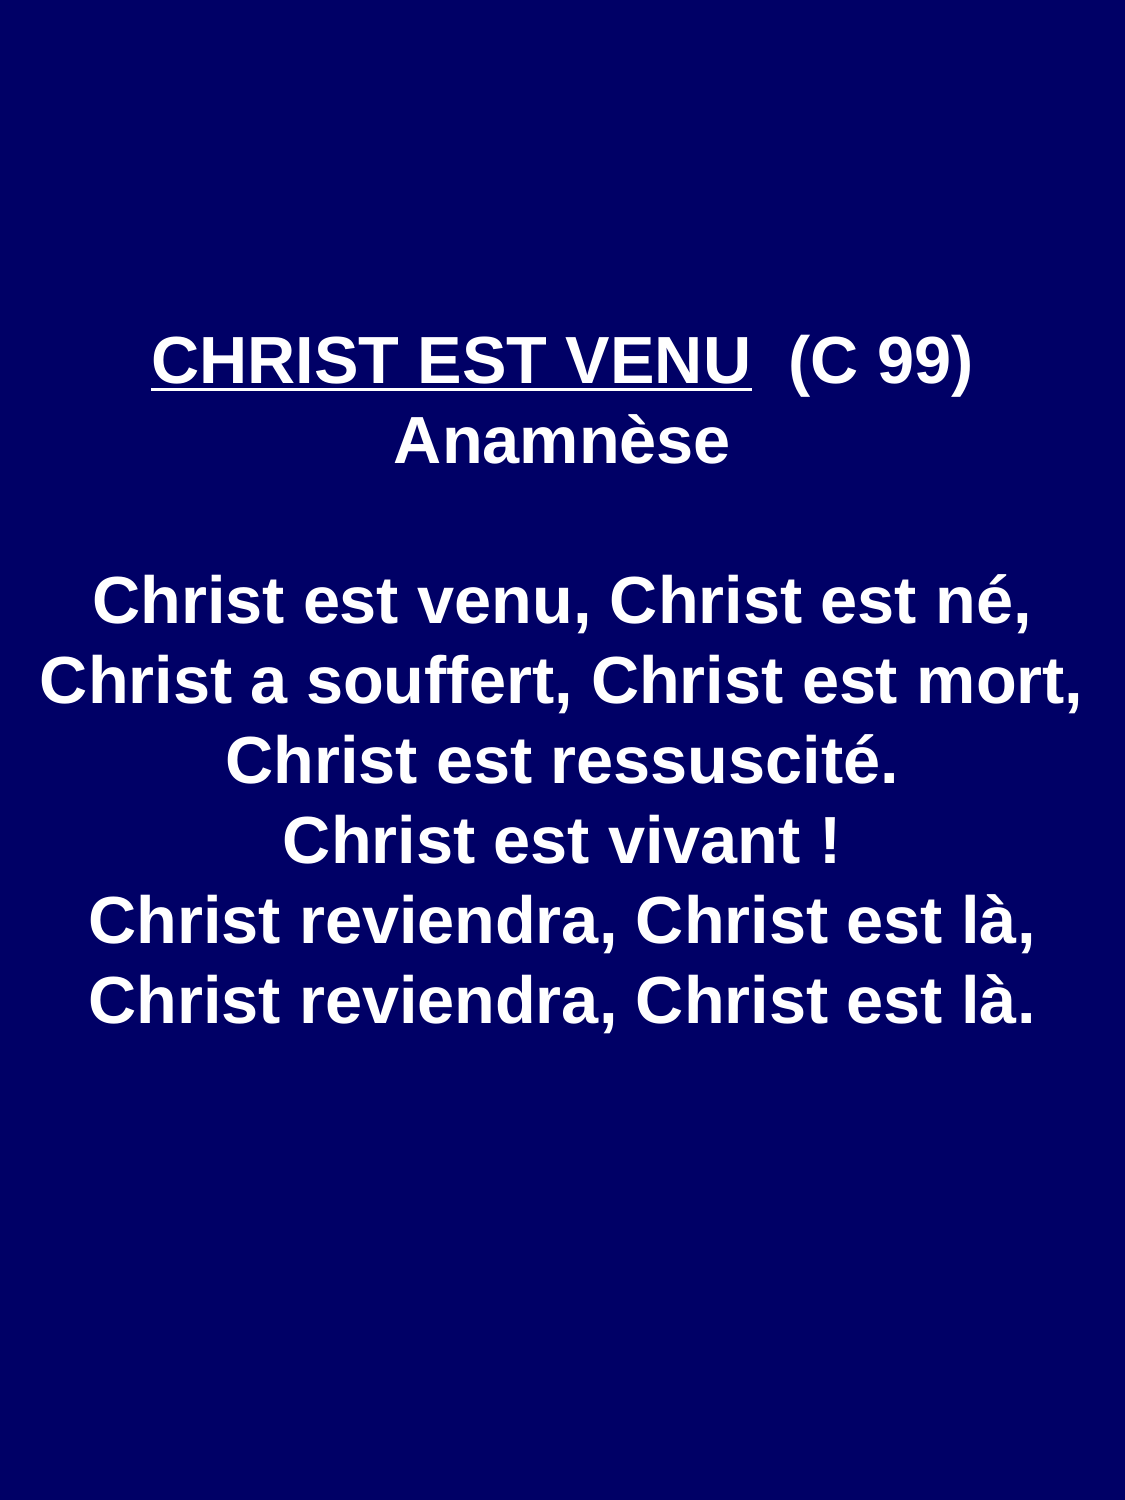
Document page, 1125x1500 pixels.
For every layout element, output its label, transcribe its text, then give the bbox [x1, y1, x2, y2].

text_box CHRIST EST VENU (C 99) Anamnèse Christ est venu, Christ est né, Christ a souffert, Christ est mort, Christ est ressuscité. Christ est vivant ! Christ reviendra, Christ est là, Christ reviendra, Christ est là. [21, 129, 1104, 1305]
